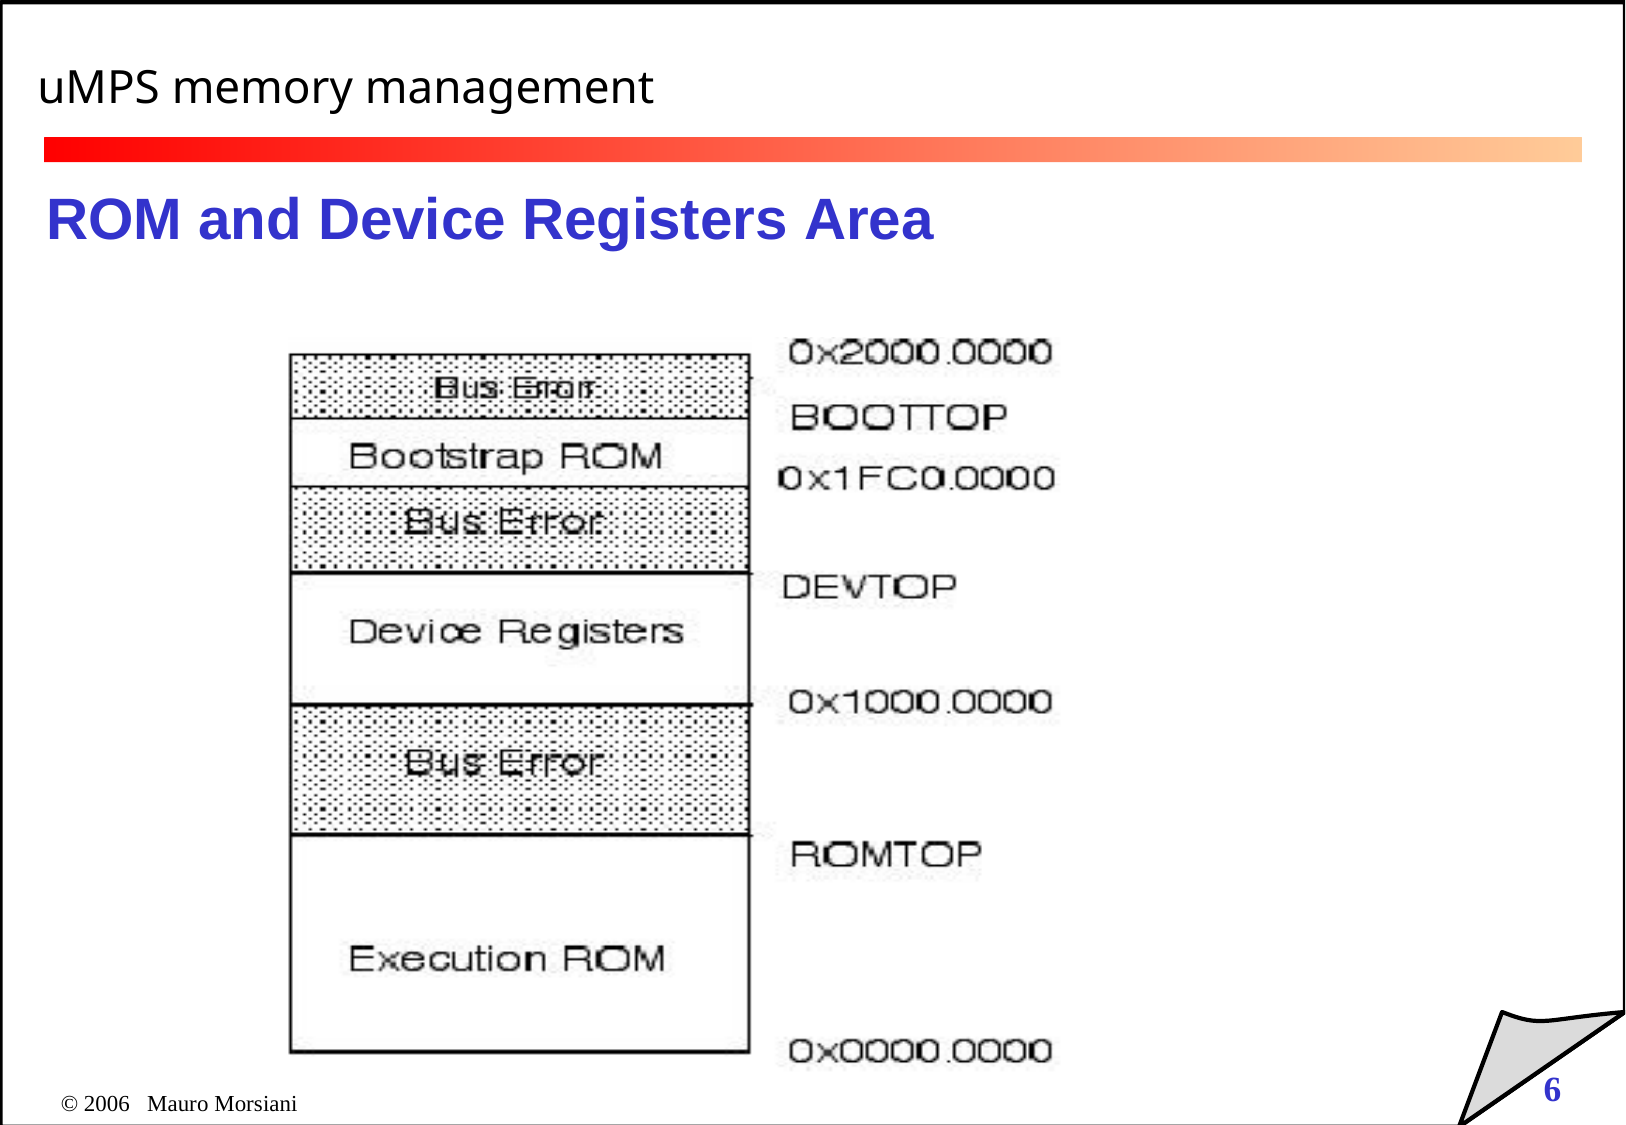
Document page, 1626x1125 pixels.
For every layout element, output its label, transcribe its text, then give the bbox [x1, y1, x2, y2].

picture [276, 713, 1086, 1078]
list ROM and Device Registers Area [46, 187, 1549, 713]
title uMPS memory management [37, 44, 1587, 130]
